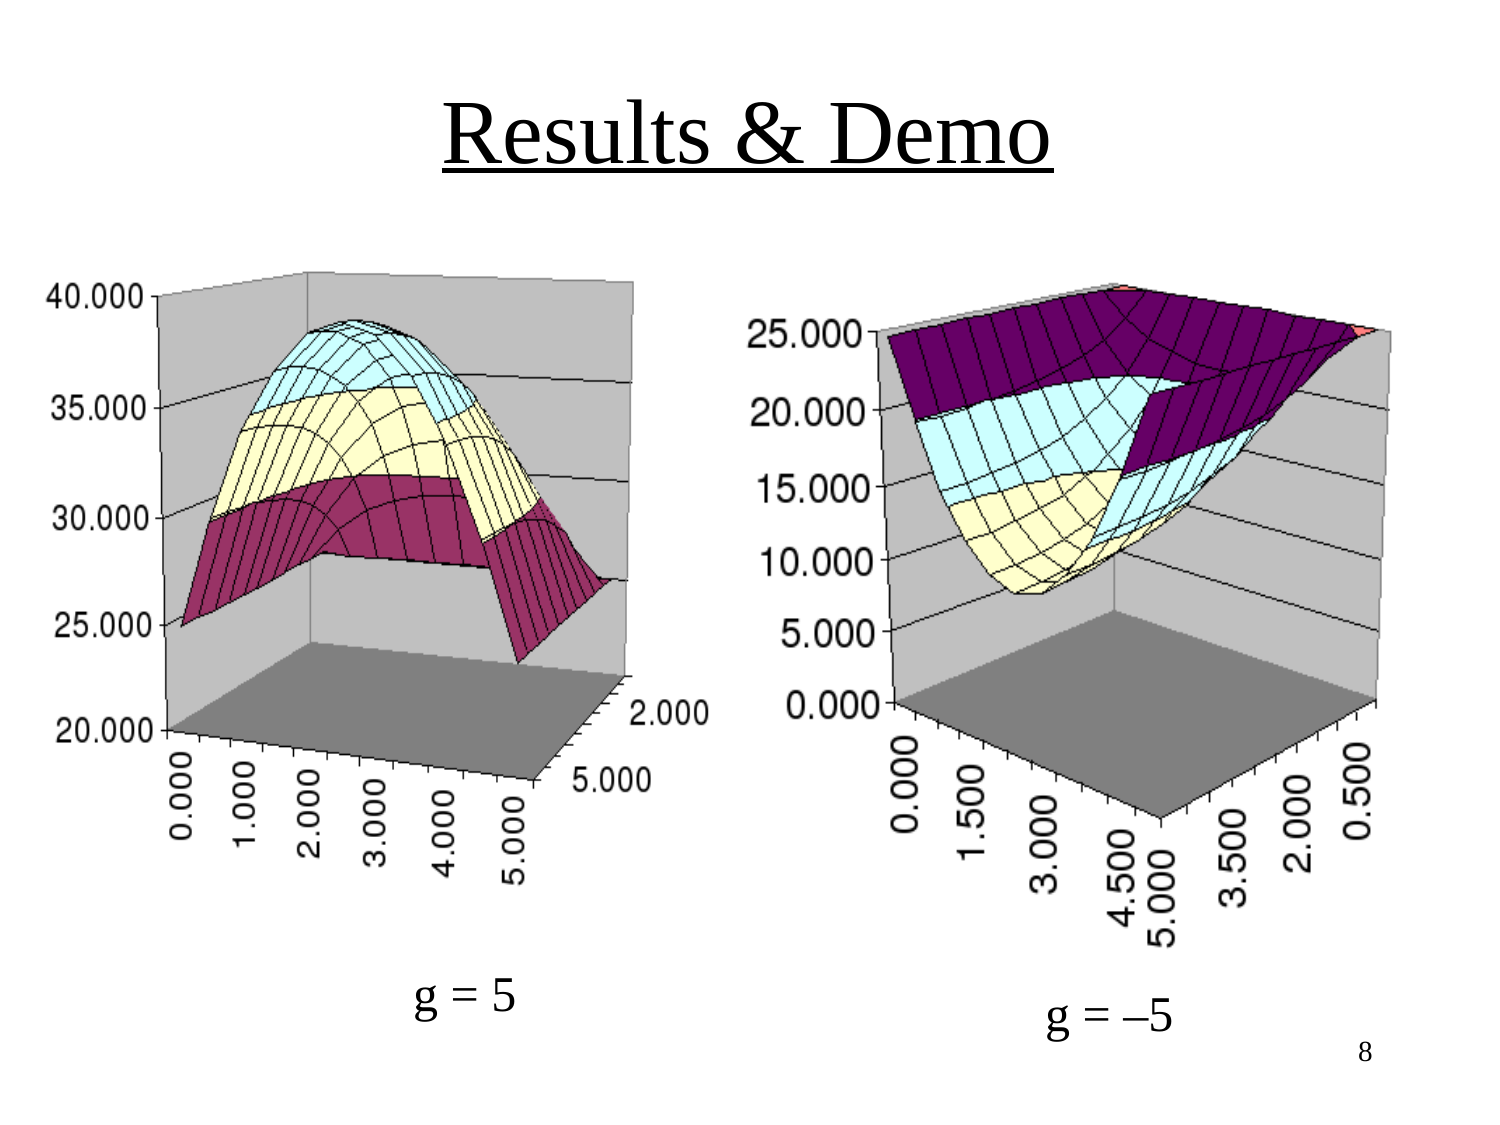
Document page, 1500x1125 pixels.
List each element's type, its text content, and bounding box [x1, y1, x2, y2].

chart [39, 217, 1466, 973]
title Results & Demo [110, 38, 1386, 227]
text_box g = 5 [174, 954, 755, 1030]
text_box <number> [1074, 1050, 1388, 1101]
text_box g = –5 [819, 973, 1400, 1050]
